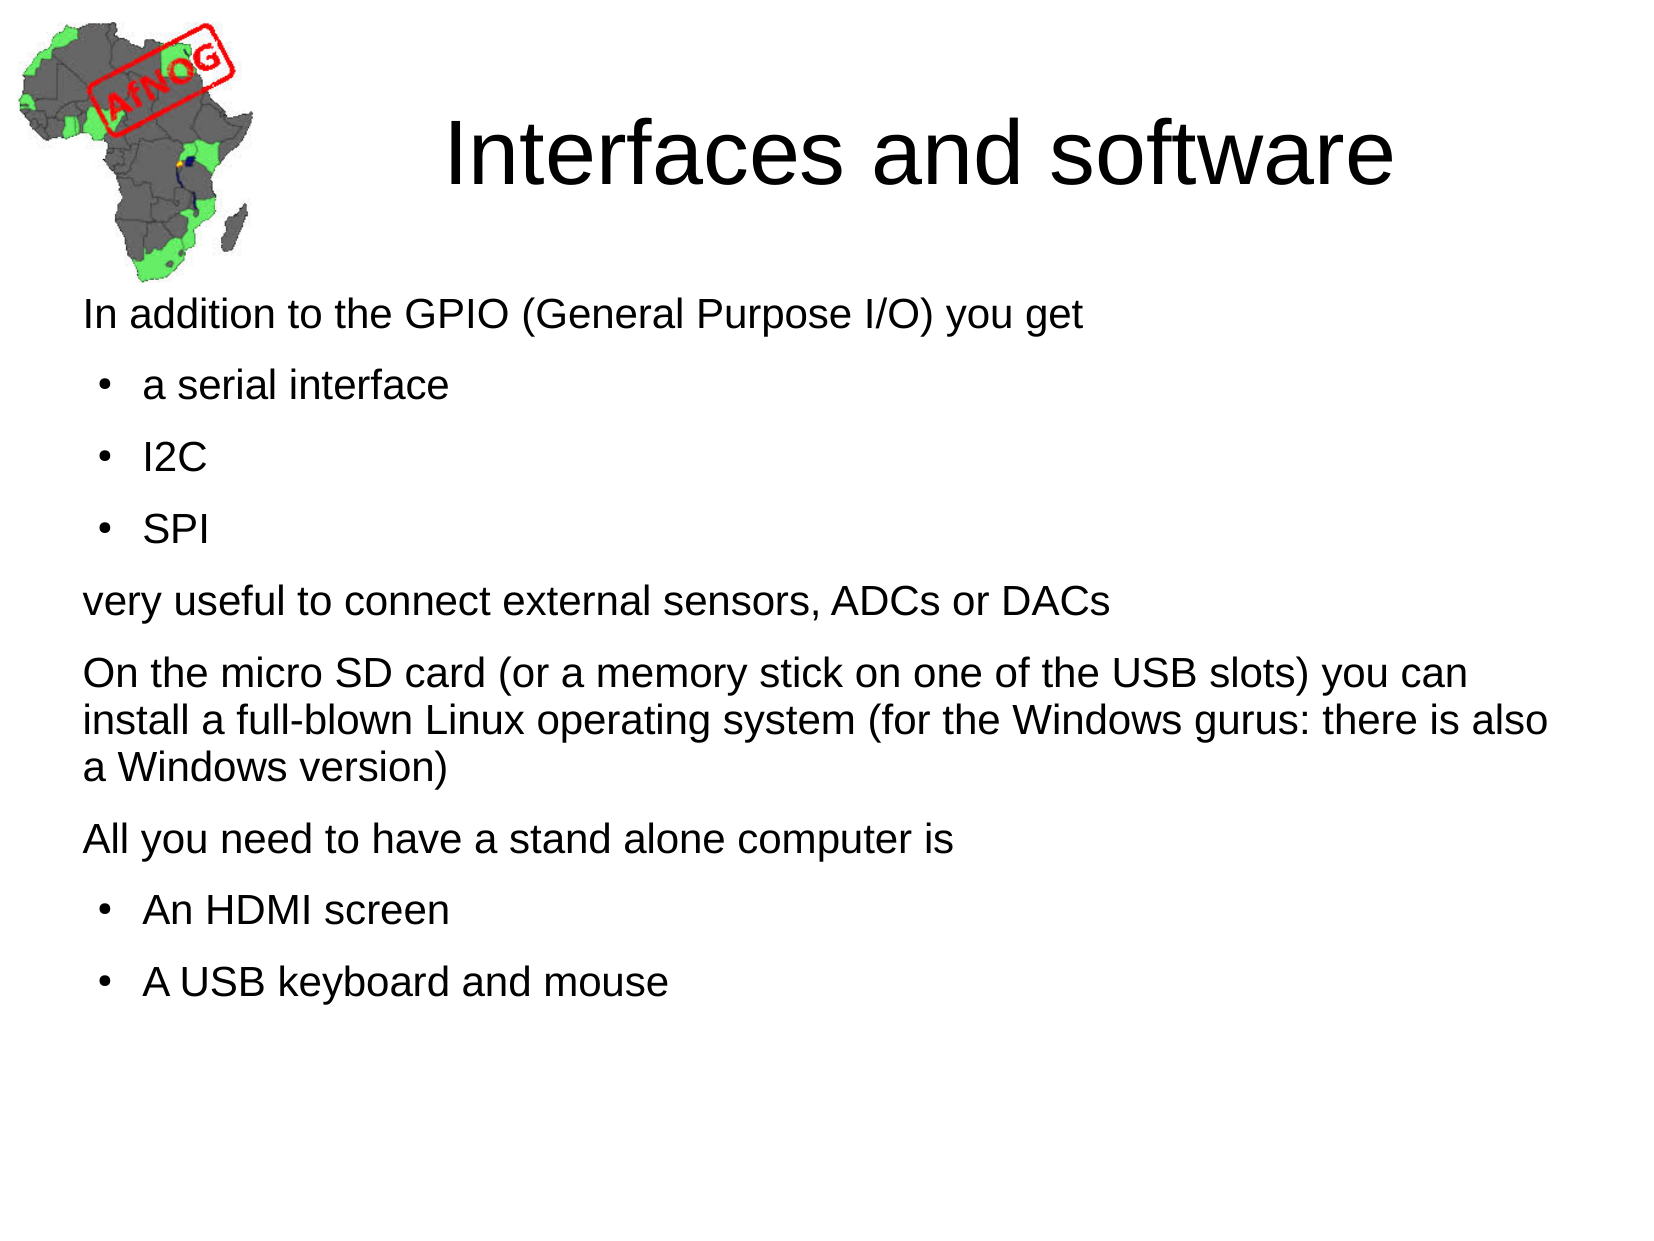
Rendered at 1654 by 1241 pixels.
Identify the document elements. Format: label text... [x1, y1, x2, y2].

title Interfaces and software [270, 49, 1571, 257]
list In addition to the GPIO (General Purpose I/O) you get a serial interface I2C SPI very useful to connect external sensors, ADCs or DACs On the micro SD card (or a memory stick on one of the USB slots) you can install a full-blown Linux operating system (for the Windows gurus: there is also a Windows version) All you need to have a stand alone computer is An HDMI screen A USB keyboard and mouse [82, 290, 1571, 1010]
picture [9, 0, 259, 291]
